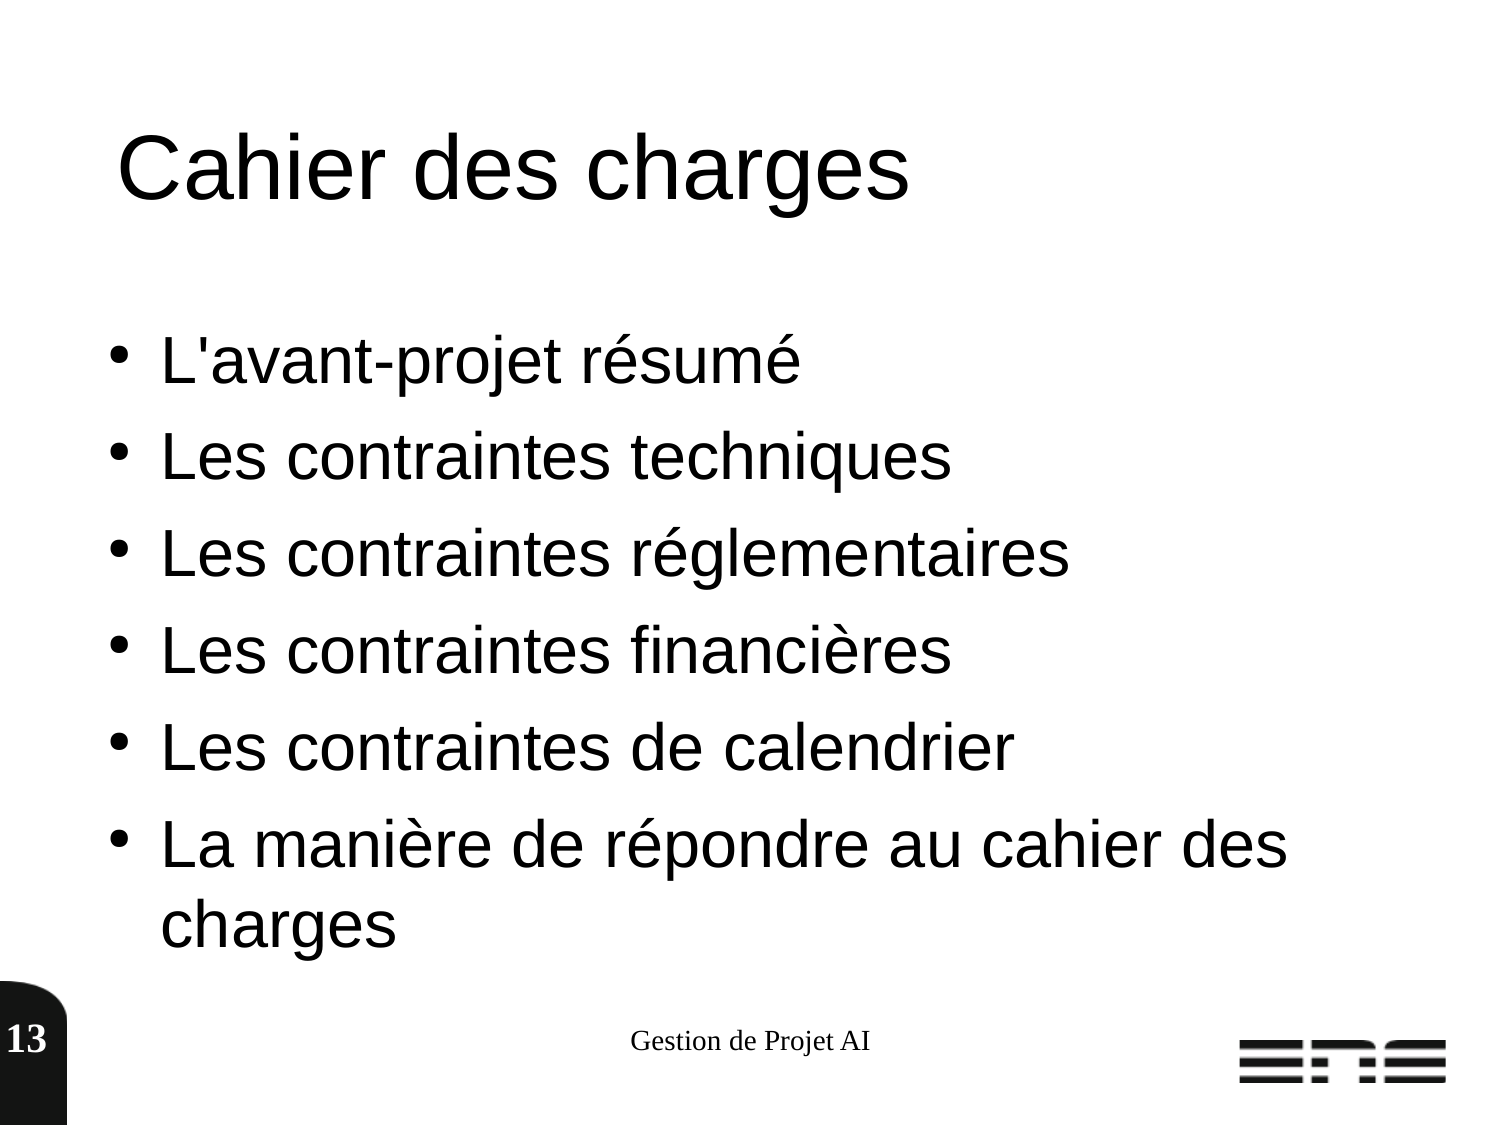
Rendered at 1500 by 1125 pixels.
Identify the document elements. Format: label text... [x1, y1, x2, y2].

list L'avant-projet résumé Les contraintes techniques Les contraintes réglementaires Les contraintes financières Les contraintes de calendrier La manière de répondre au cahier des charges [74, 309, 1417, 994]
title Cahier des charges [66, 37, 1342, 225]
